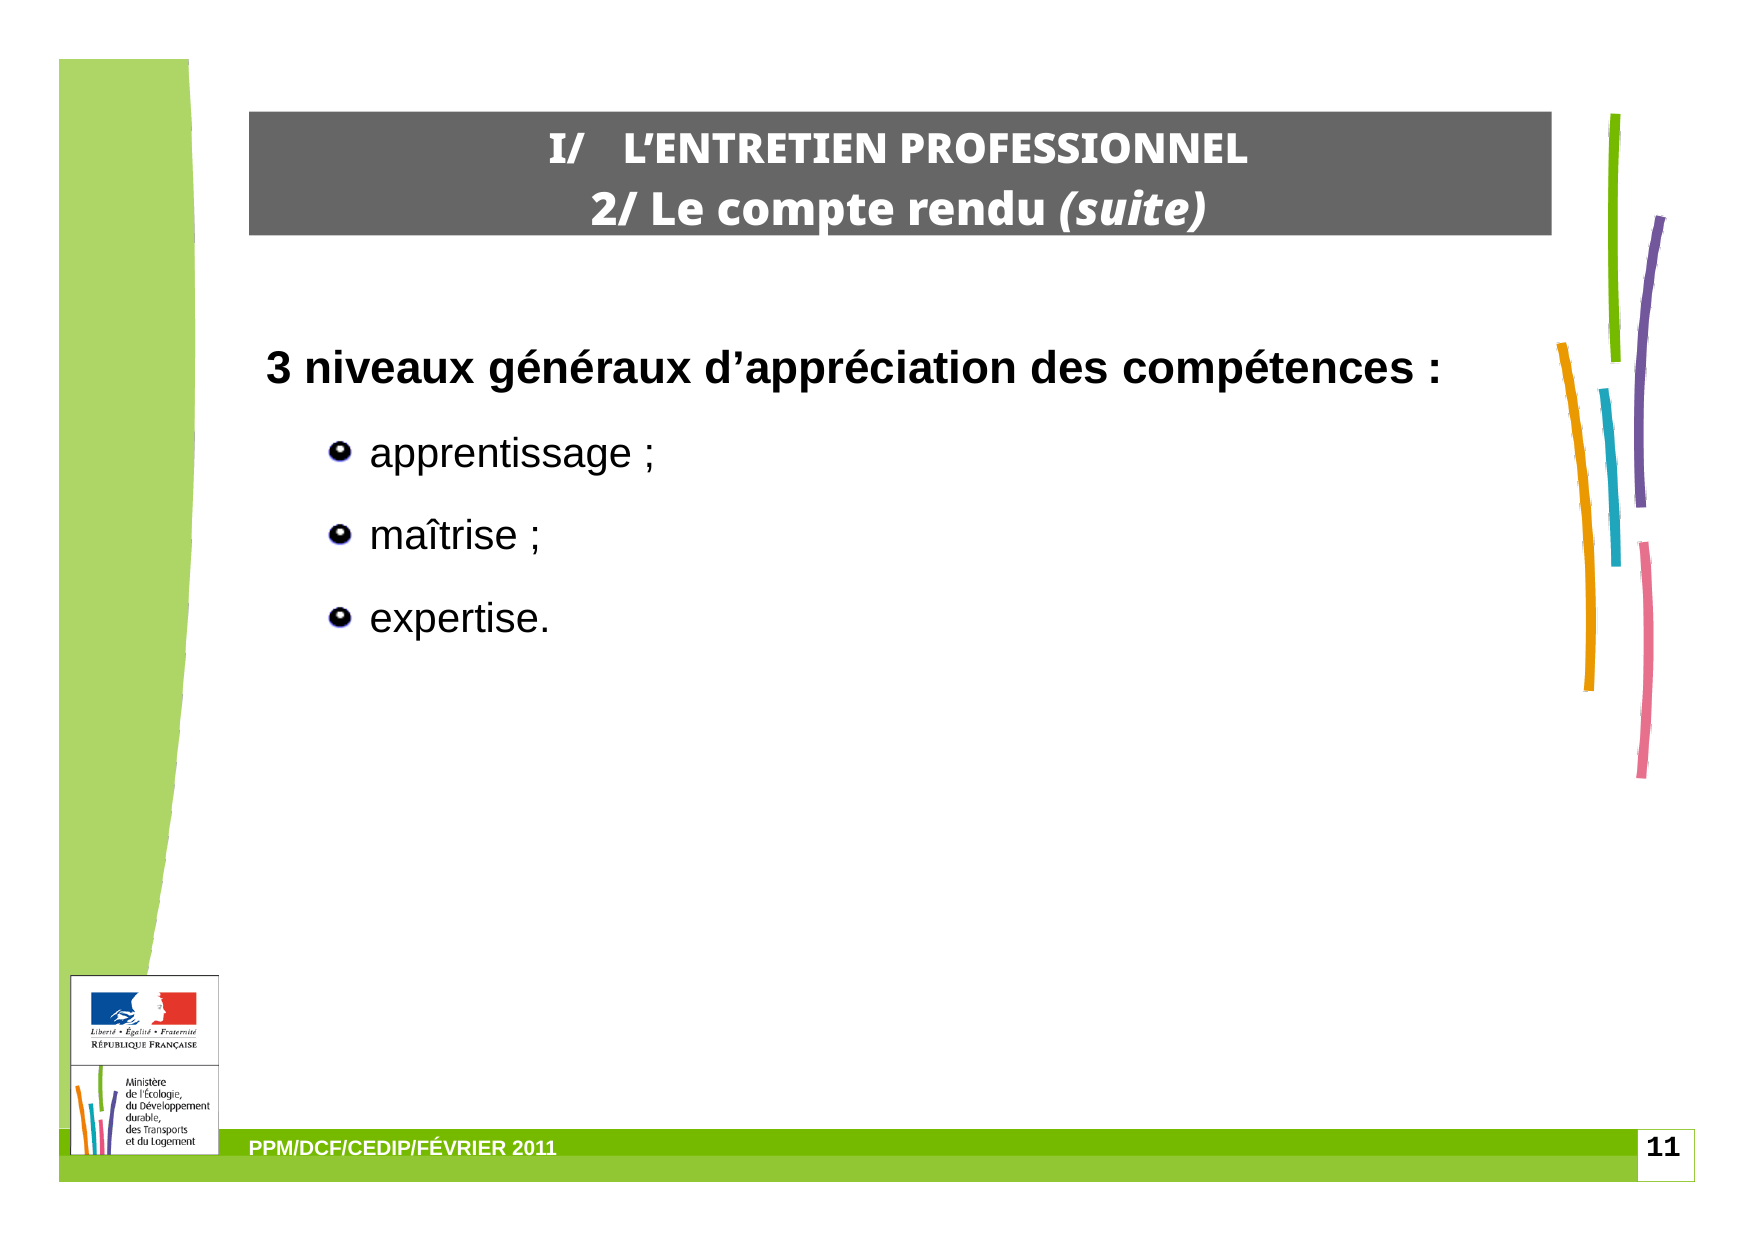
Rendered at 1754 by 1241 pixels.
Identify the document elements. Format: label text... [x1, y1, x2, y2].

text_box PPM/DCF/CEDIP/FÉVRIER 2011 [233, 1129, 592, 1169]
text_box I/ L’ENTRETIEN PROFESSIONNEL 2/ Le compte rendu (suite) [247, 111, 1551, 251]
text_box 3 niveaux généraux d’appréciation des compétences : apprentissage ; maîtrise ; expertise. [251, 334, 1551, 650]
picture [59, 59, 1695, 1182]
